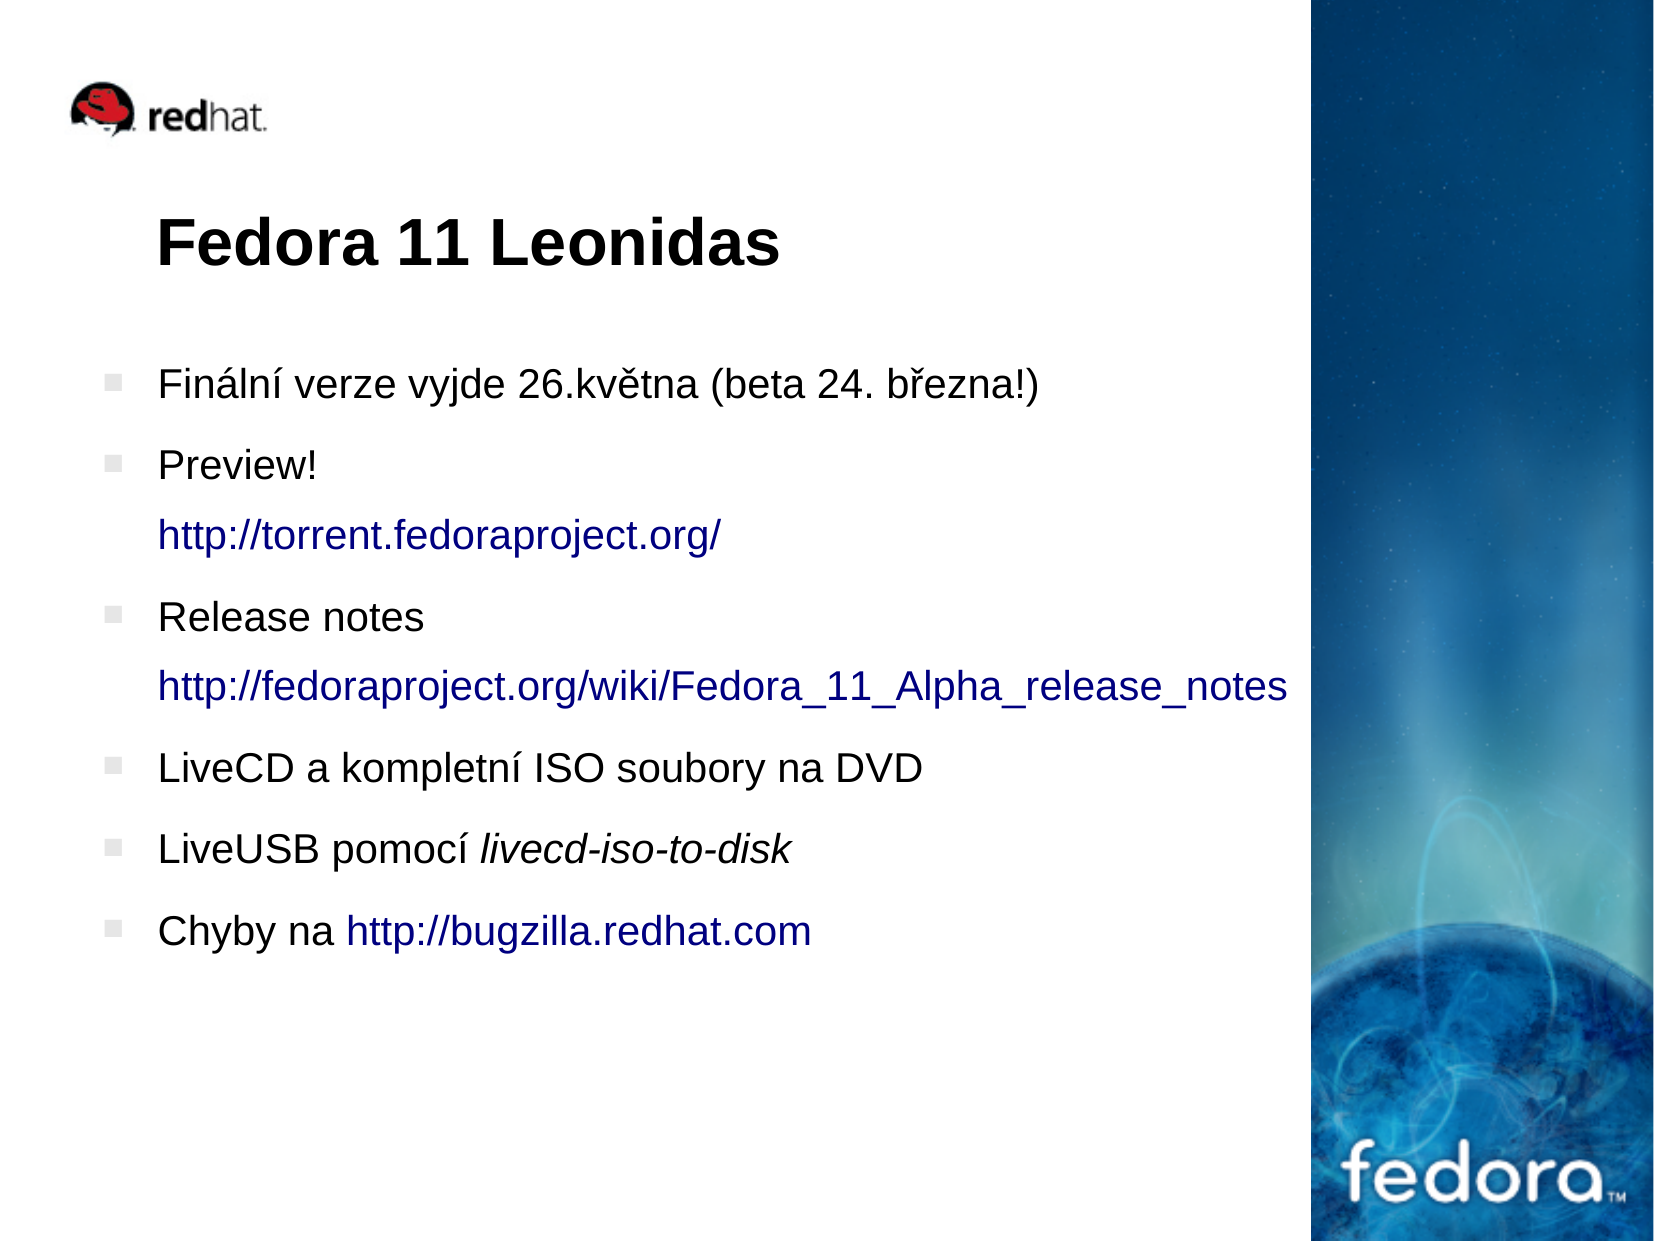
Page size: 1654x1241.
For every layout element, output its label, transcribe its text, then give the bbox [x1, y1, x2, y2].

title Fedora 11 Leonidas [156, 196, 1311, 288]
picture [0, 0, 1654, 1241]
list Finální verze vyjde 26.května (beta 24. března!) Preview! http://torrent.fedoraproject.org/ Release notes http://fedoraproject.org/wiki/Fedora_11_Alpha_release_notes LiveCD a kompletní ISO soubory na DVD LiveUSB pomocí livecd-iso-to-disk Chyby na http://bugzilla.redhat.com [86, 337, 1311, 1142]
